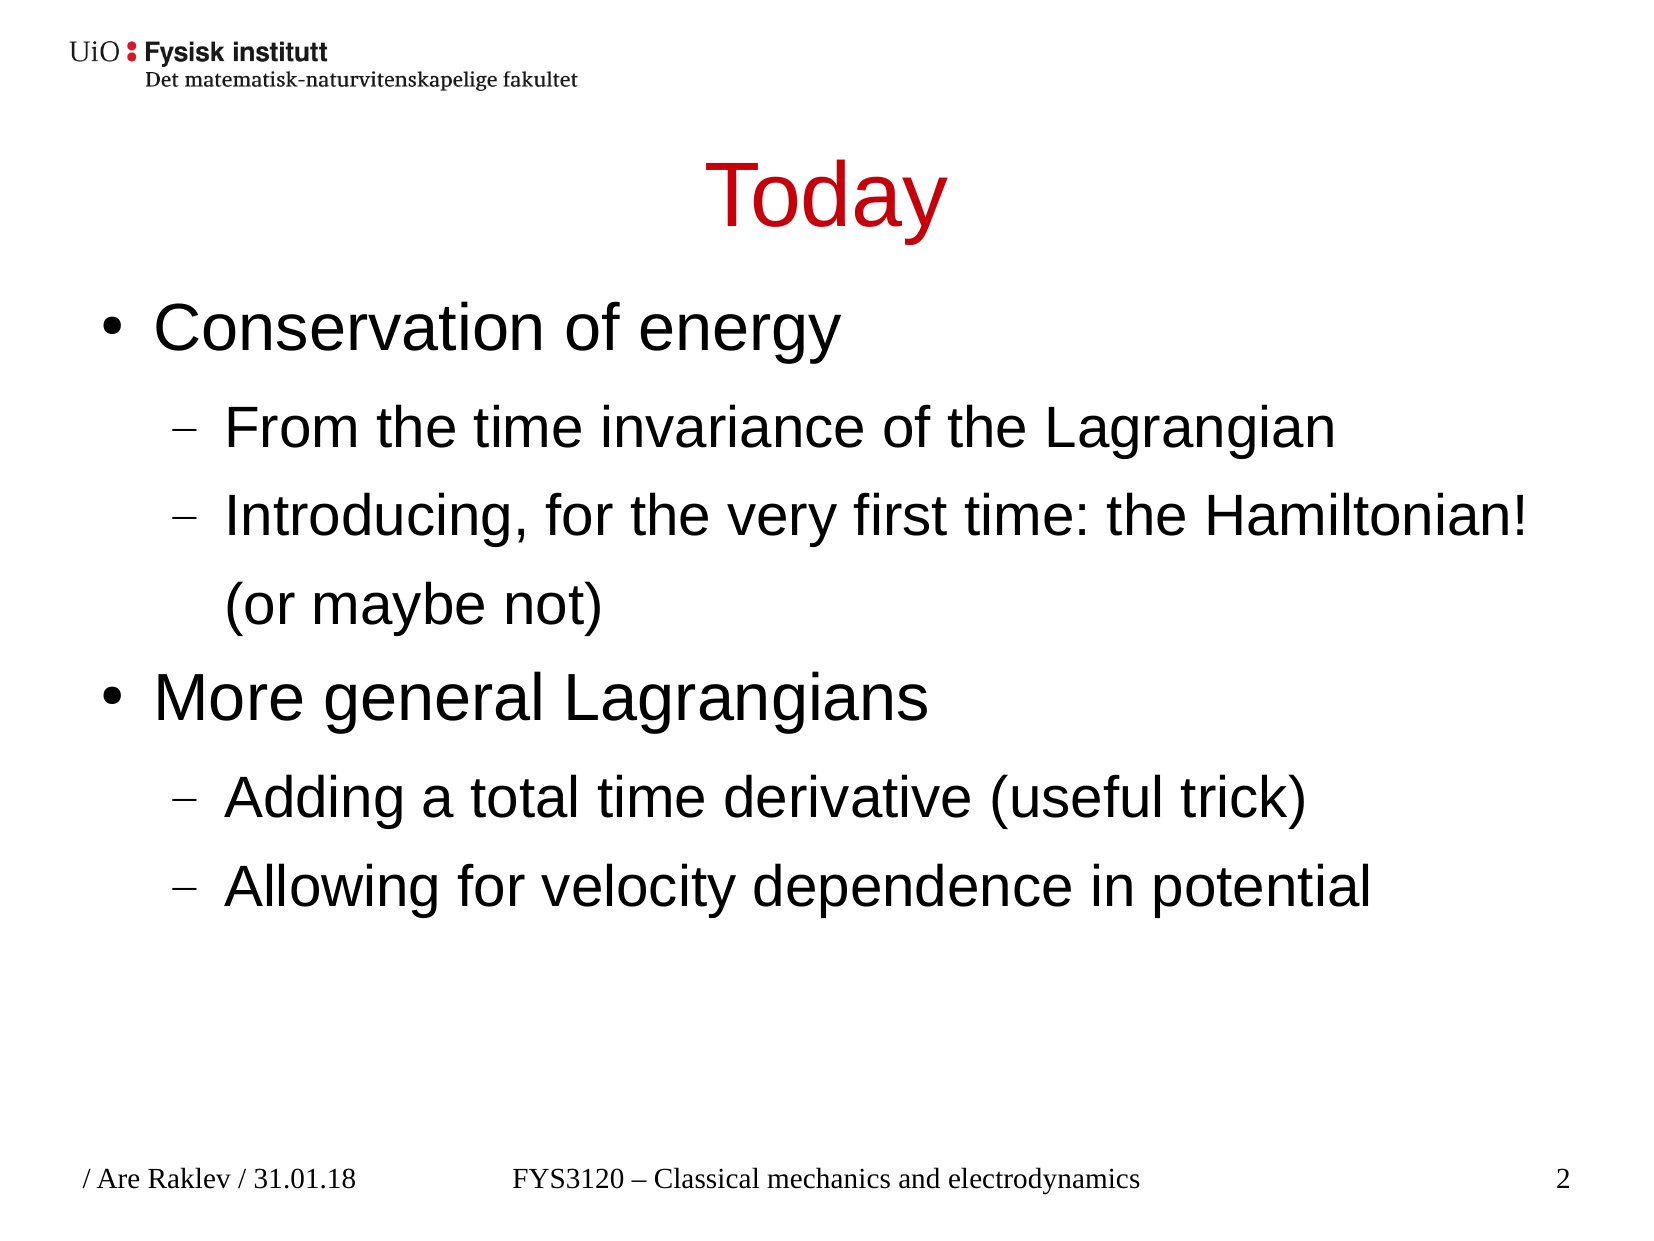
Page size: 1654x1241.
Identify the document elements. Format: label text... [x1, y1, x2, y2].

picture [68, 37, 581, 93]
title Today [82, 90, 1571, 290]
list Conservation of energy From the time invariance of the Lagrangian Introducing, for the very first time: the Hamiltonian! (or maybe not) More general Lagrangians Adding a total time derivative (useful trick) Allowing for velocity dependence in potential [82, 290, 1571, 1094]
